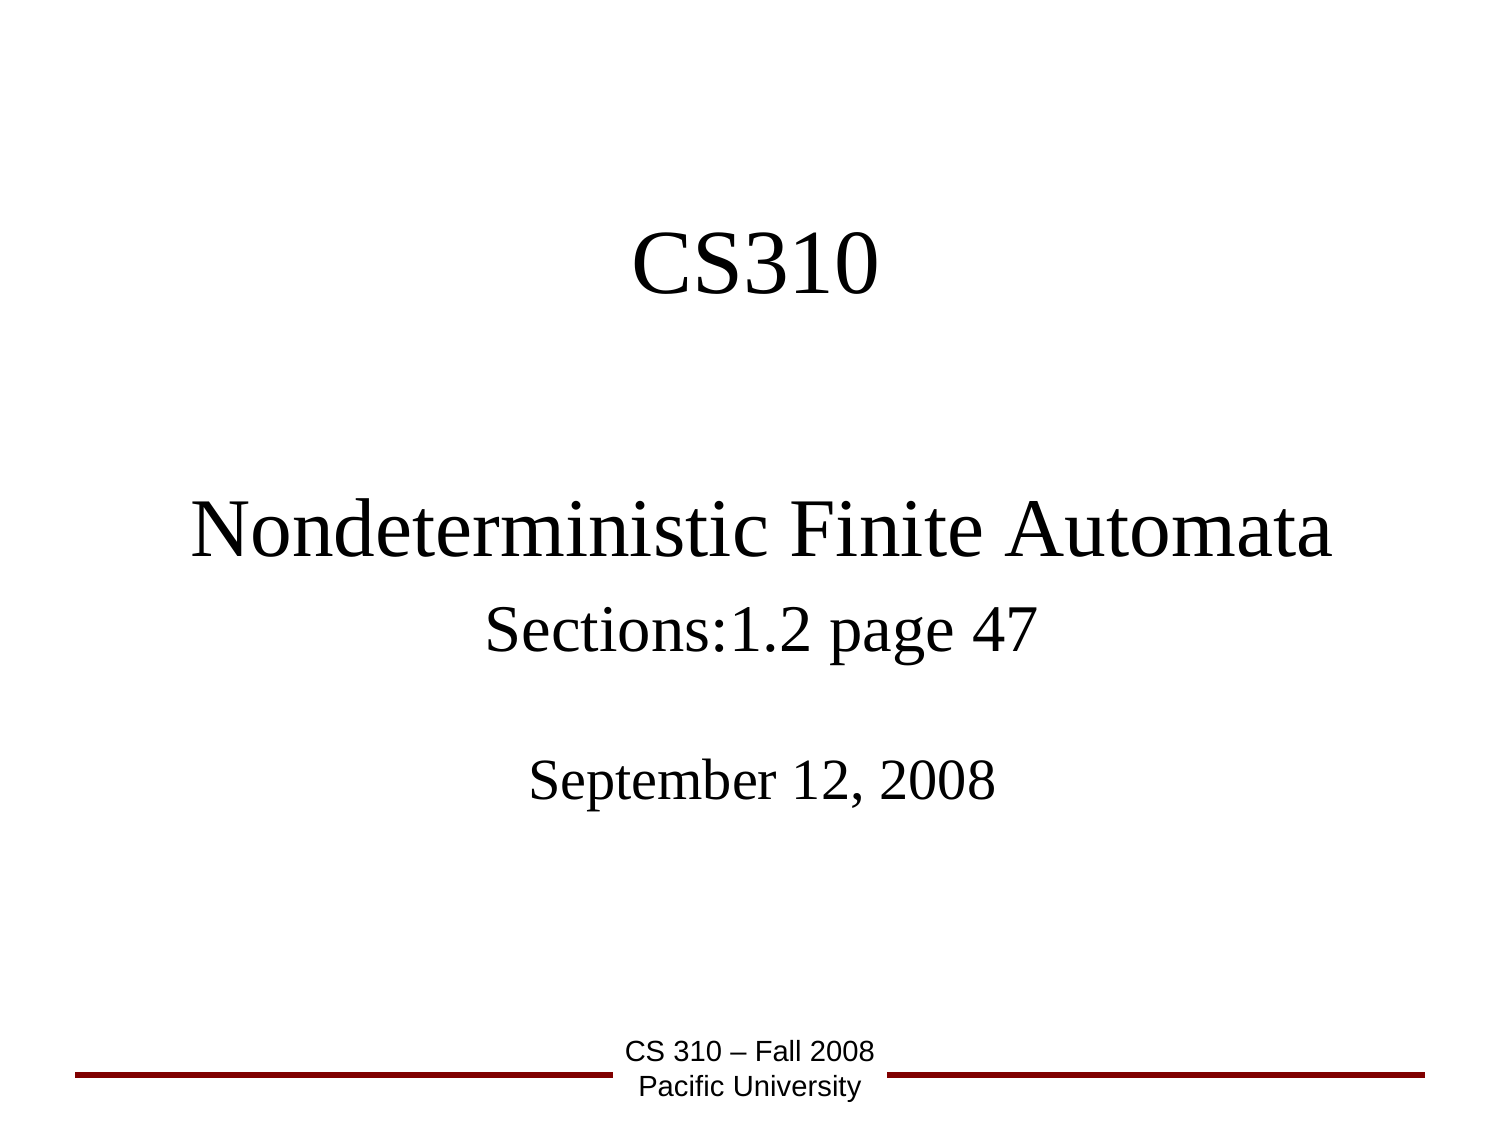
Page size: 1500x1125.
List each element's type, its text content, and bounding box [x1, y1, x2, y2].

title CS310 [125, 87, 1388, 438]
subtitle Nondeterministic Finite Automata Sections:1.2 page 47 September 12, 2008 [112, 474, 1413, 888]
